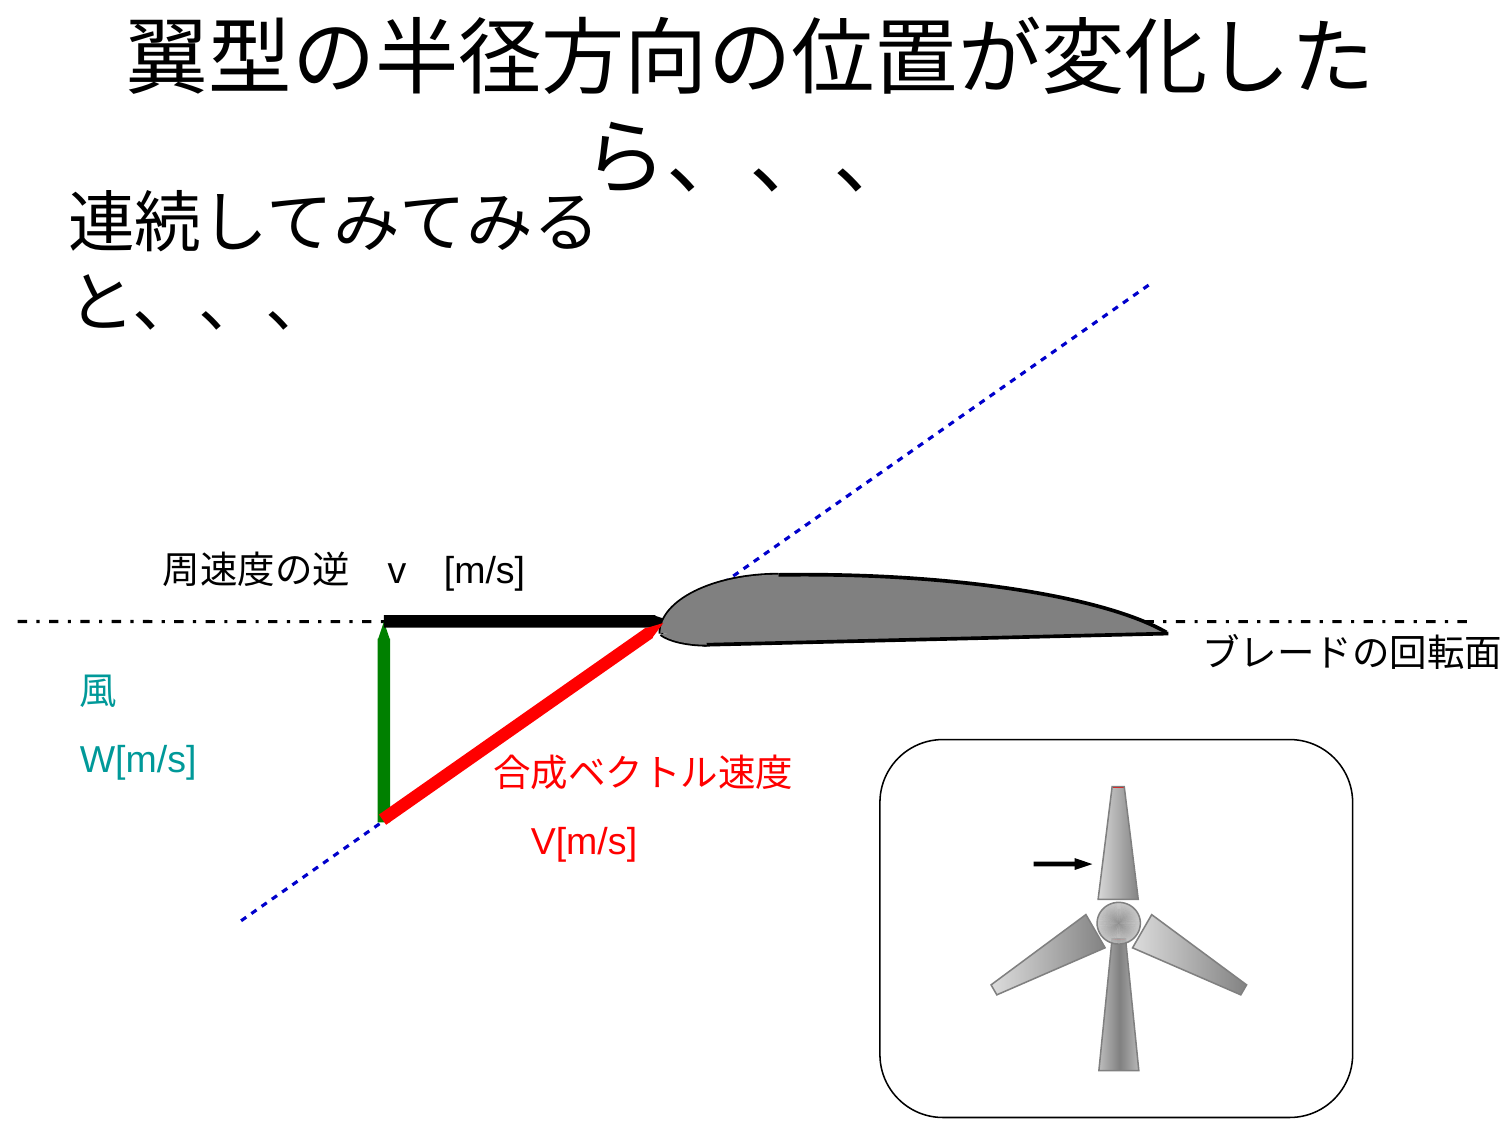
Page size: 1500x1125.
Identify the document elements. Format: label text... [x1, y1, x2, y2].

text_box 合成ベクトル速度 V[m/s] [478, 741, 925, 870]
text_box 周速度の逆 v [m/s] [147, 538, 609, 599]
text_box 連続してみてみると、、、 [53, 172, 774, 268]
text_box 風 W[m/s] [64, 659, 231, 788]
title 翼型の半径方向の位置が変化したら、、、 [0, 0, 1500, 185]
text_box [879, 739, 1353, 1118]
text_box ブレードの回転面 [1187, 621, 1500, 682]
text_box [660, 574, 1158, 645]
